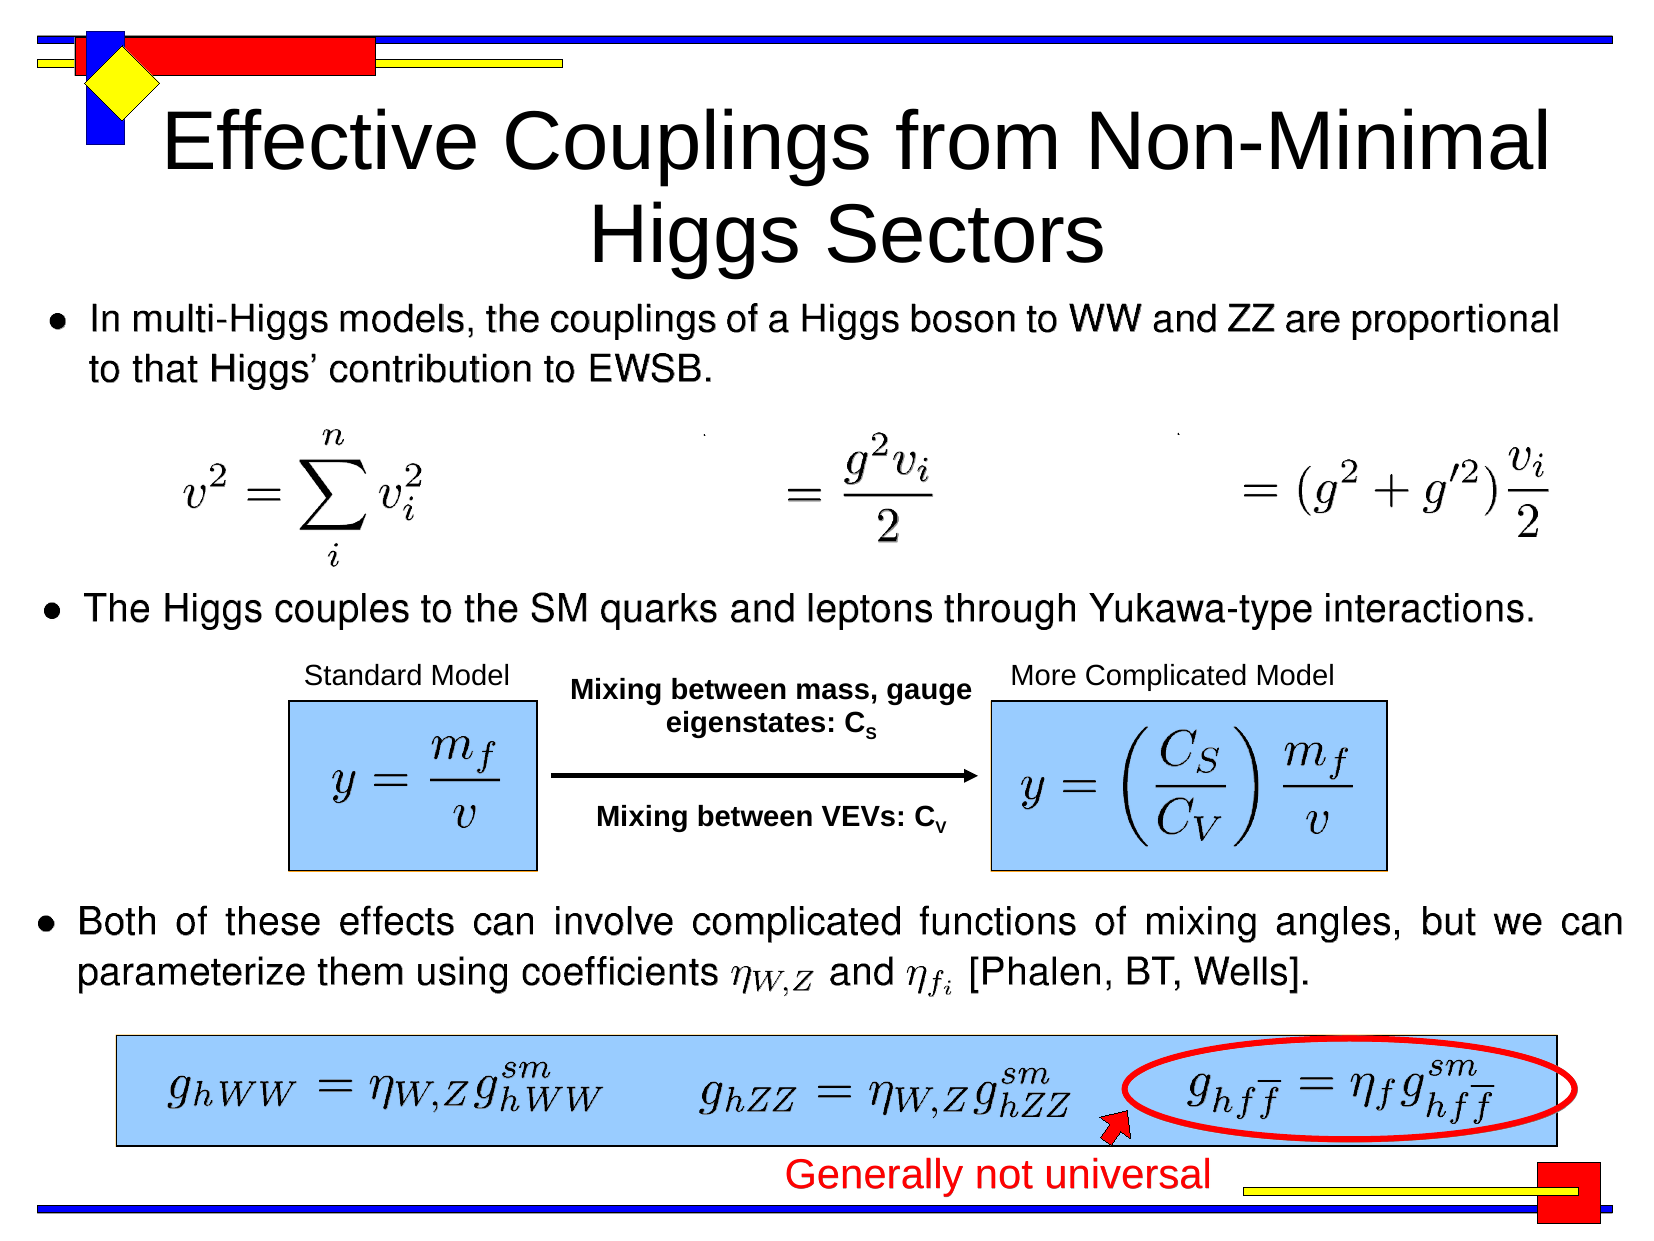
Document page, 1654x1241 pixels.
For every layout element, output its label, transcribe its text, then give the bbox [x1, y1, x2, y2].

text_box [1234, 1128, 1465, 1136]
text_box [116, 1035, 1316, 1147]
text_box [1317, 1114, 1557, 1147]
text_box More Complicated Model [995, 651, 1396, 700]
text_box [1503, 1056, 1557, 1122]
text_box [1219, 1042, 1480, 1052]
text_box [1128, 1060, 1178, 1118]
text_box [1383, 1035, 1557, 1065]
text_box Mixing between mass, gauge eigenstates: CS [550, 665, 992, 752]
text_box [37, 1162, 1613, 1224]
text_box [289, 700, 538, 871]
text_box Standard Model [289, 651, 552, 700]
text_box [37, 31, 1613, 145]
text_box Generally not universal [679, 1143, 1317, 1205]
picture [0, 0, 1654, 1241]
text_box Mixing between VEVs: CV [550, 792, 992, 846]
text_box [991, 700, 1388, 871]
title Effective Couplings from Non-Minimal Higgs Sectors [90, 62, 1624, 312]
